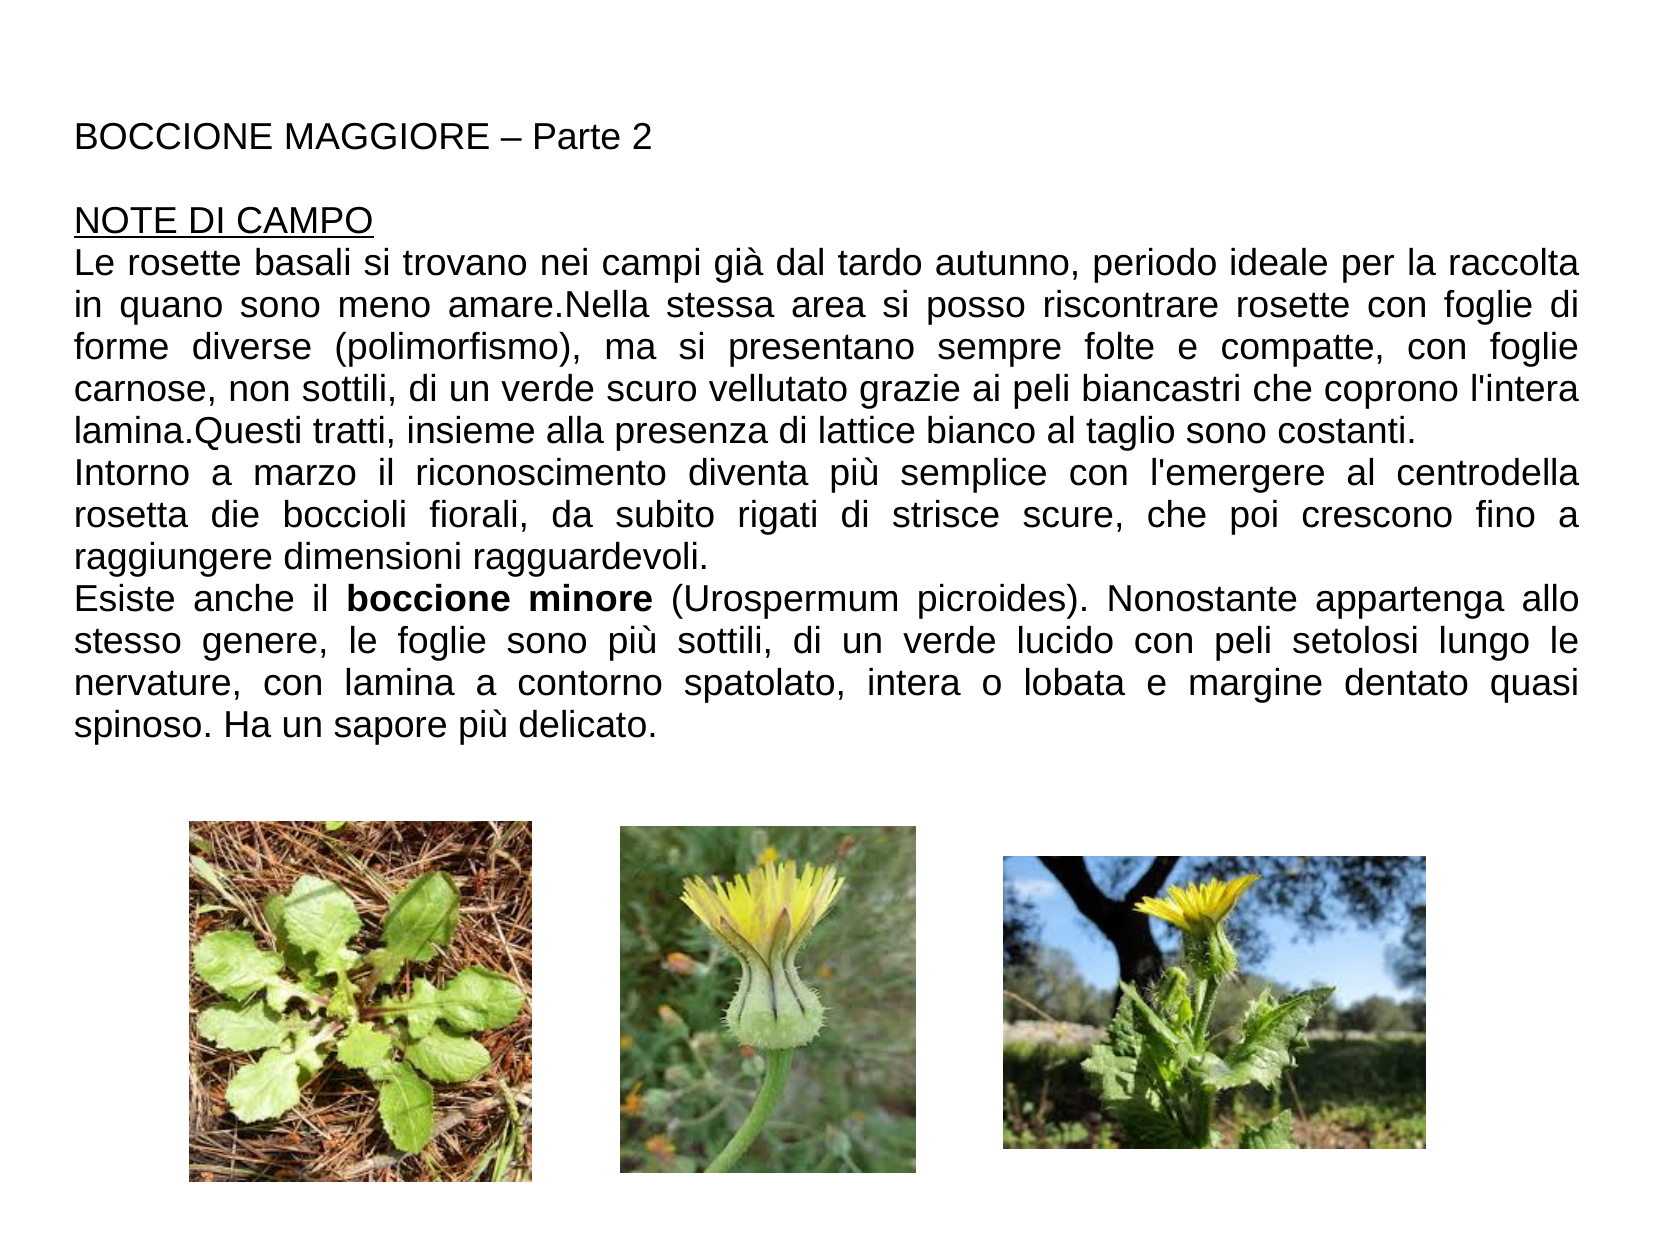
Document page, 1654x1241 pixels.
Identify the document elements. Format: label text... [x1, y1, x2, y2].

picture [1003, 856, 1426, 1149]
picture [189, 821, 532, 1182]
picture [620, 826, 916, 1173]
text_box BOCCIONE MAGGIORE – Parte 2 NOTE DI CAMPO Le rosette basali si trovano nei campi già dal tardo autunno, periodo ideale per la raccolta in quano sono meno amare.Nella stessa area si posso riscontrare rosette con foglie di forme diverse (polimorfismo), ma si presentano sempre folte e compatte, con foglie carnose, non sottili, di un verde scuro vellutato grazie ai peli biancastri che coprono l'intera lamina.Questi tratti, insieme alla presenza di lattice bianco al taglio sono costanti. Intorno a marzo il riconoscimento diventa più semplice con l'emergere al centrodella rosetta die boccioli fiorali, da subito rigati di strisce scure, che poi crescono fino a raggiungere dimensioni ragguardevoli. Esiste anche il boccione minore (Urospermum picroides). Nonostante appartenga allo stesso genere, le foglie sono più sottili, di un verde lucido con peli setolosi lungo le nervature, con lamina a contorno spatolato, intera o lobata e margine dentato quasi spinoso. Ha un sapore più delicato. [59, 108, 1595, 798]
